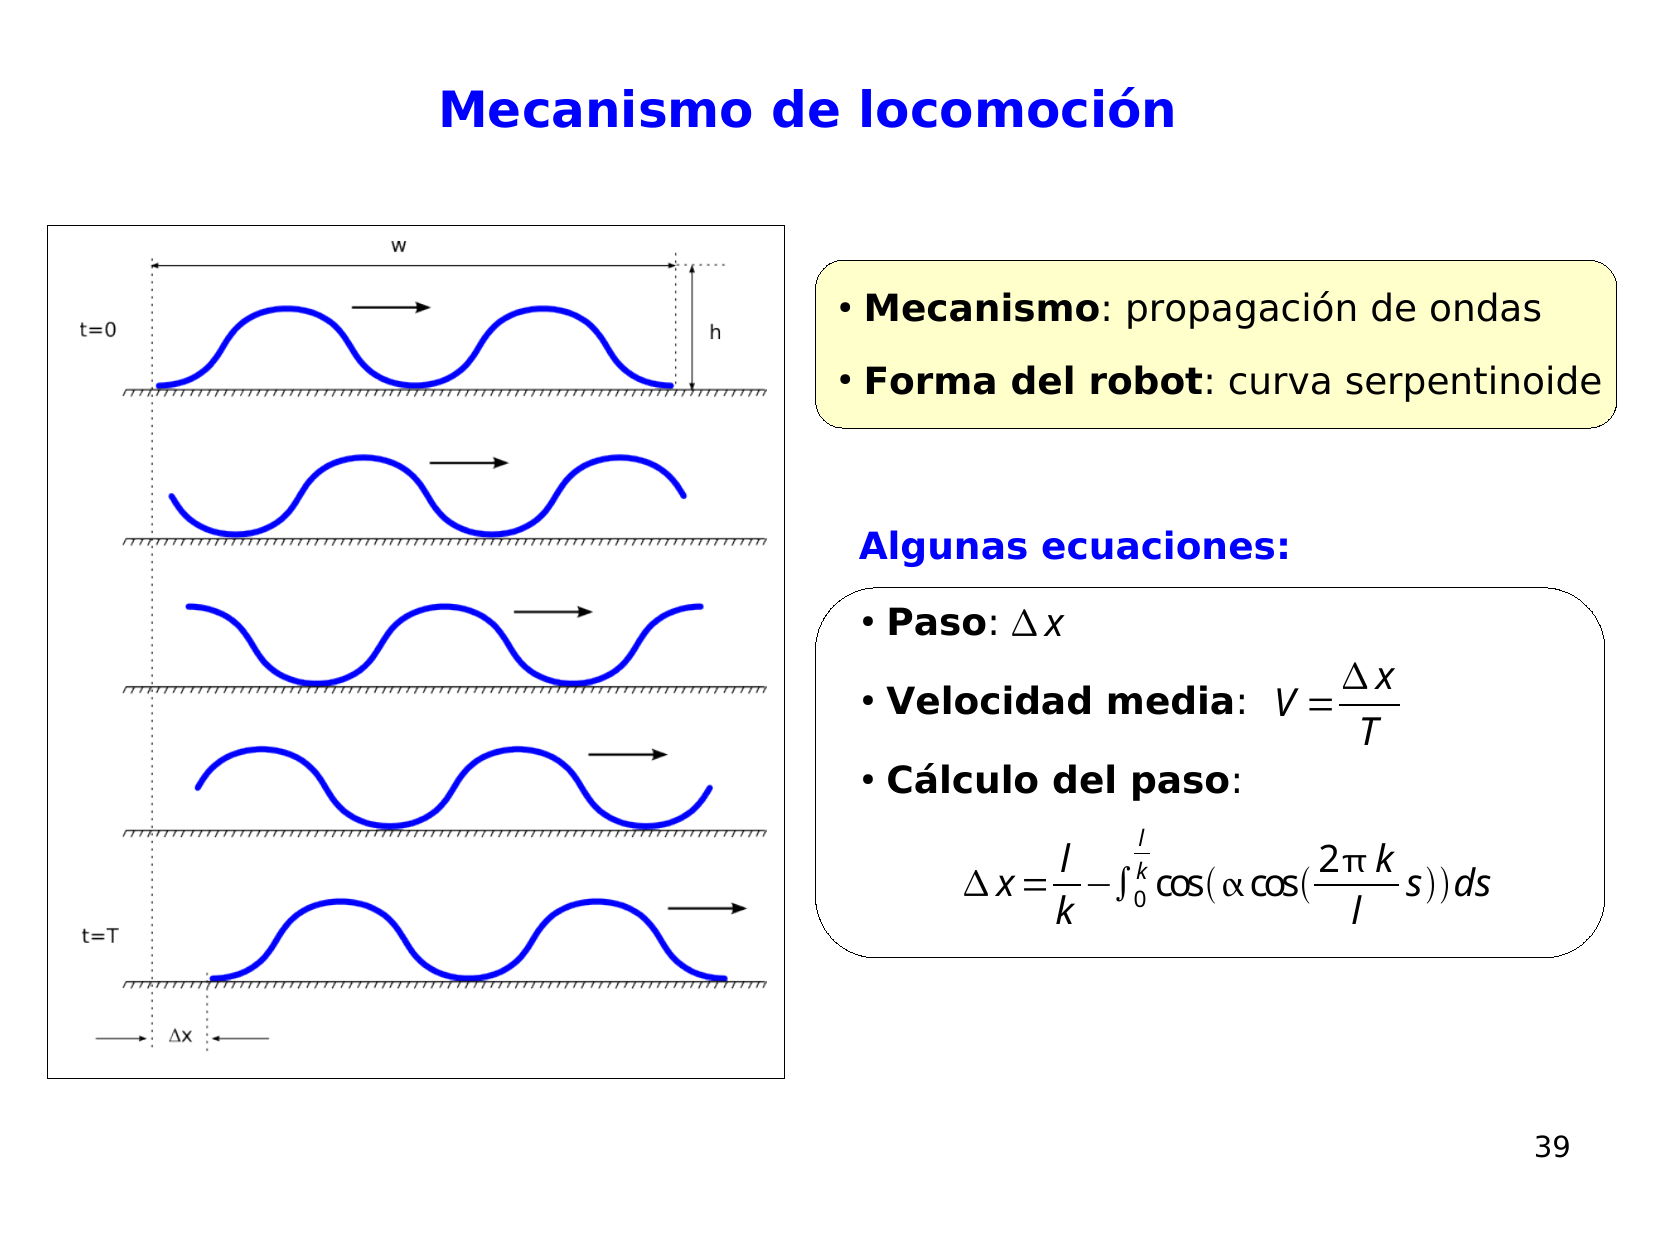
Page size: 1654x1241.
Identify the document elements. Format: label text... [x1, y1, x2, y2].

text_box [815, 260, 1616, 429]
text_box Paso: Velocidad media: Cálculo del paso: [846, 593, 1324, 810]
chart [1324, 653, 1412, 756]
picture [80, 241, 767, 1054]
text_box Mecanismo: propagación de ondas Forma del robot: curva serpentinoide [823, 279, 1639, 411]
text_box Algunas ecuaciones: [831, 517, 1373, 576]
chart [953, 825, 1502, 936]
text_box Mecanismo de locomoción [423, 73, 1193, 147]
